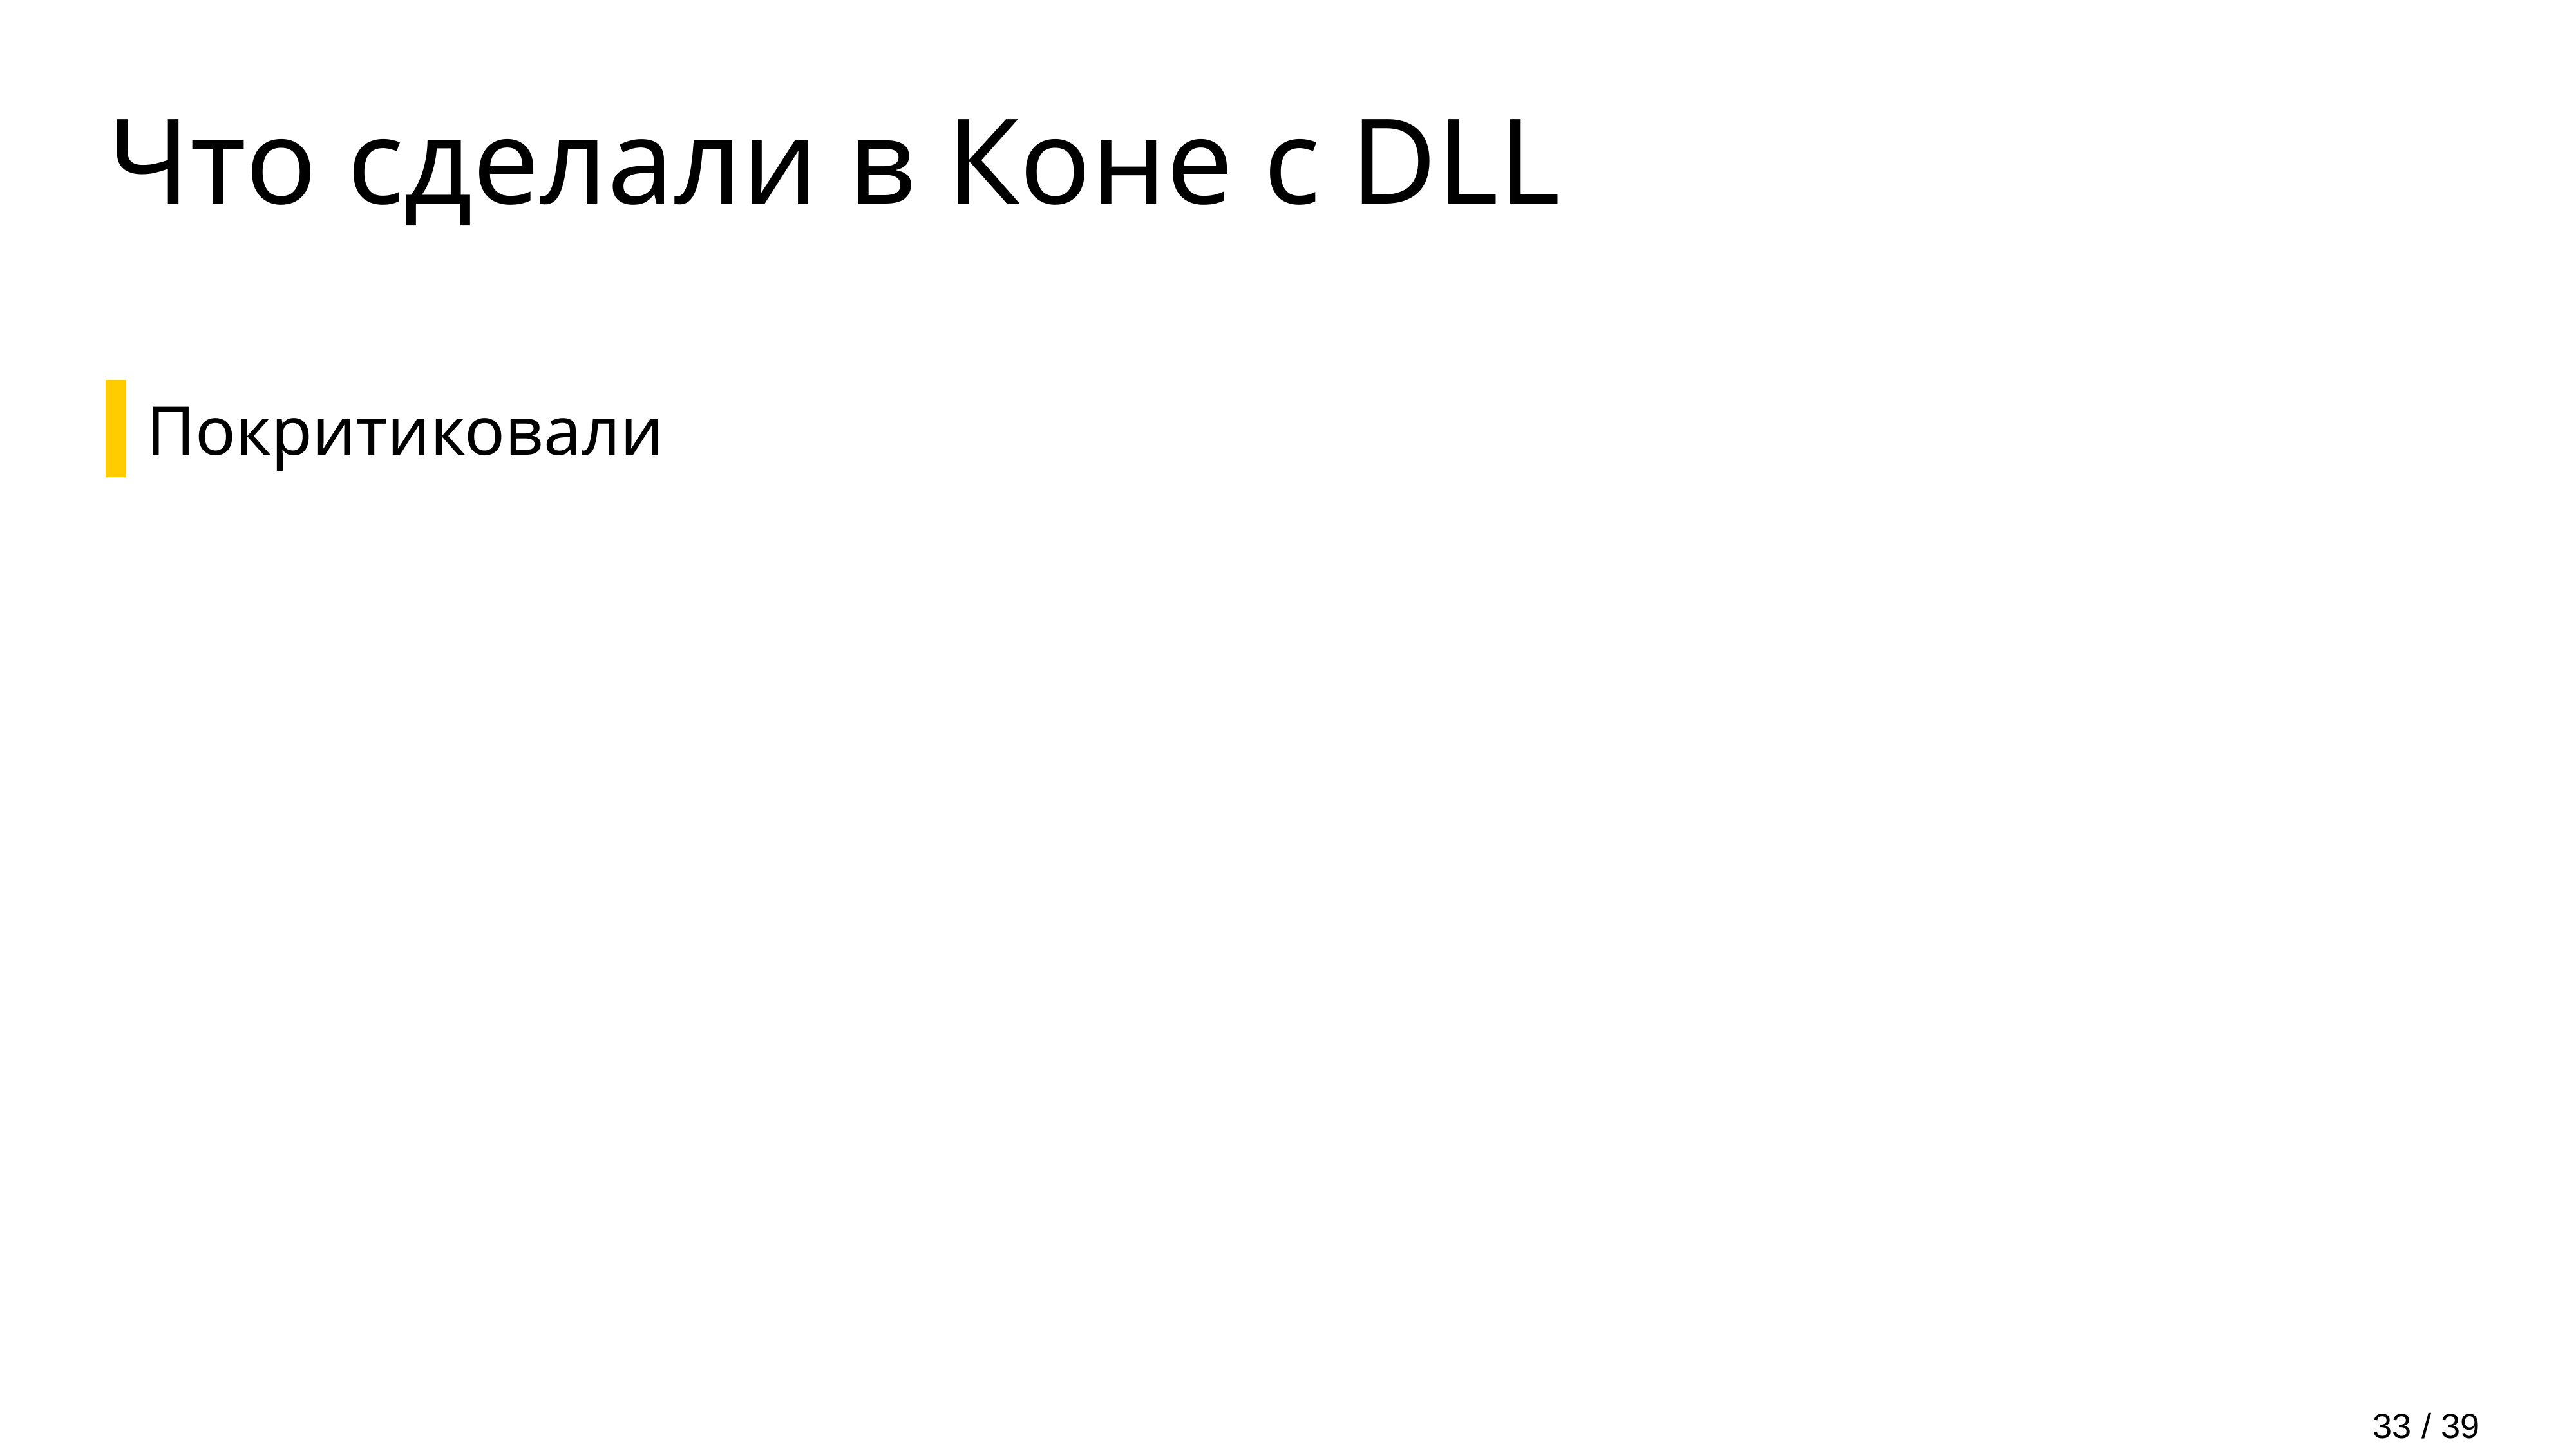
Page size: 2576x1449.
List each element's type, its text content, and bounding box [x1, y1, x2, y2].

title Что сделали в Коне с DLL [108, 80, 2468, 242]
text_box Покритиковали [96, 364, 2512, 1419]
text_box <number> / 39 [2363, 1402, 2576, 1449]
